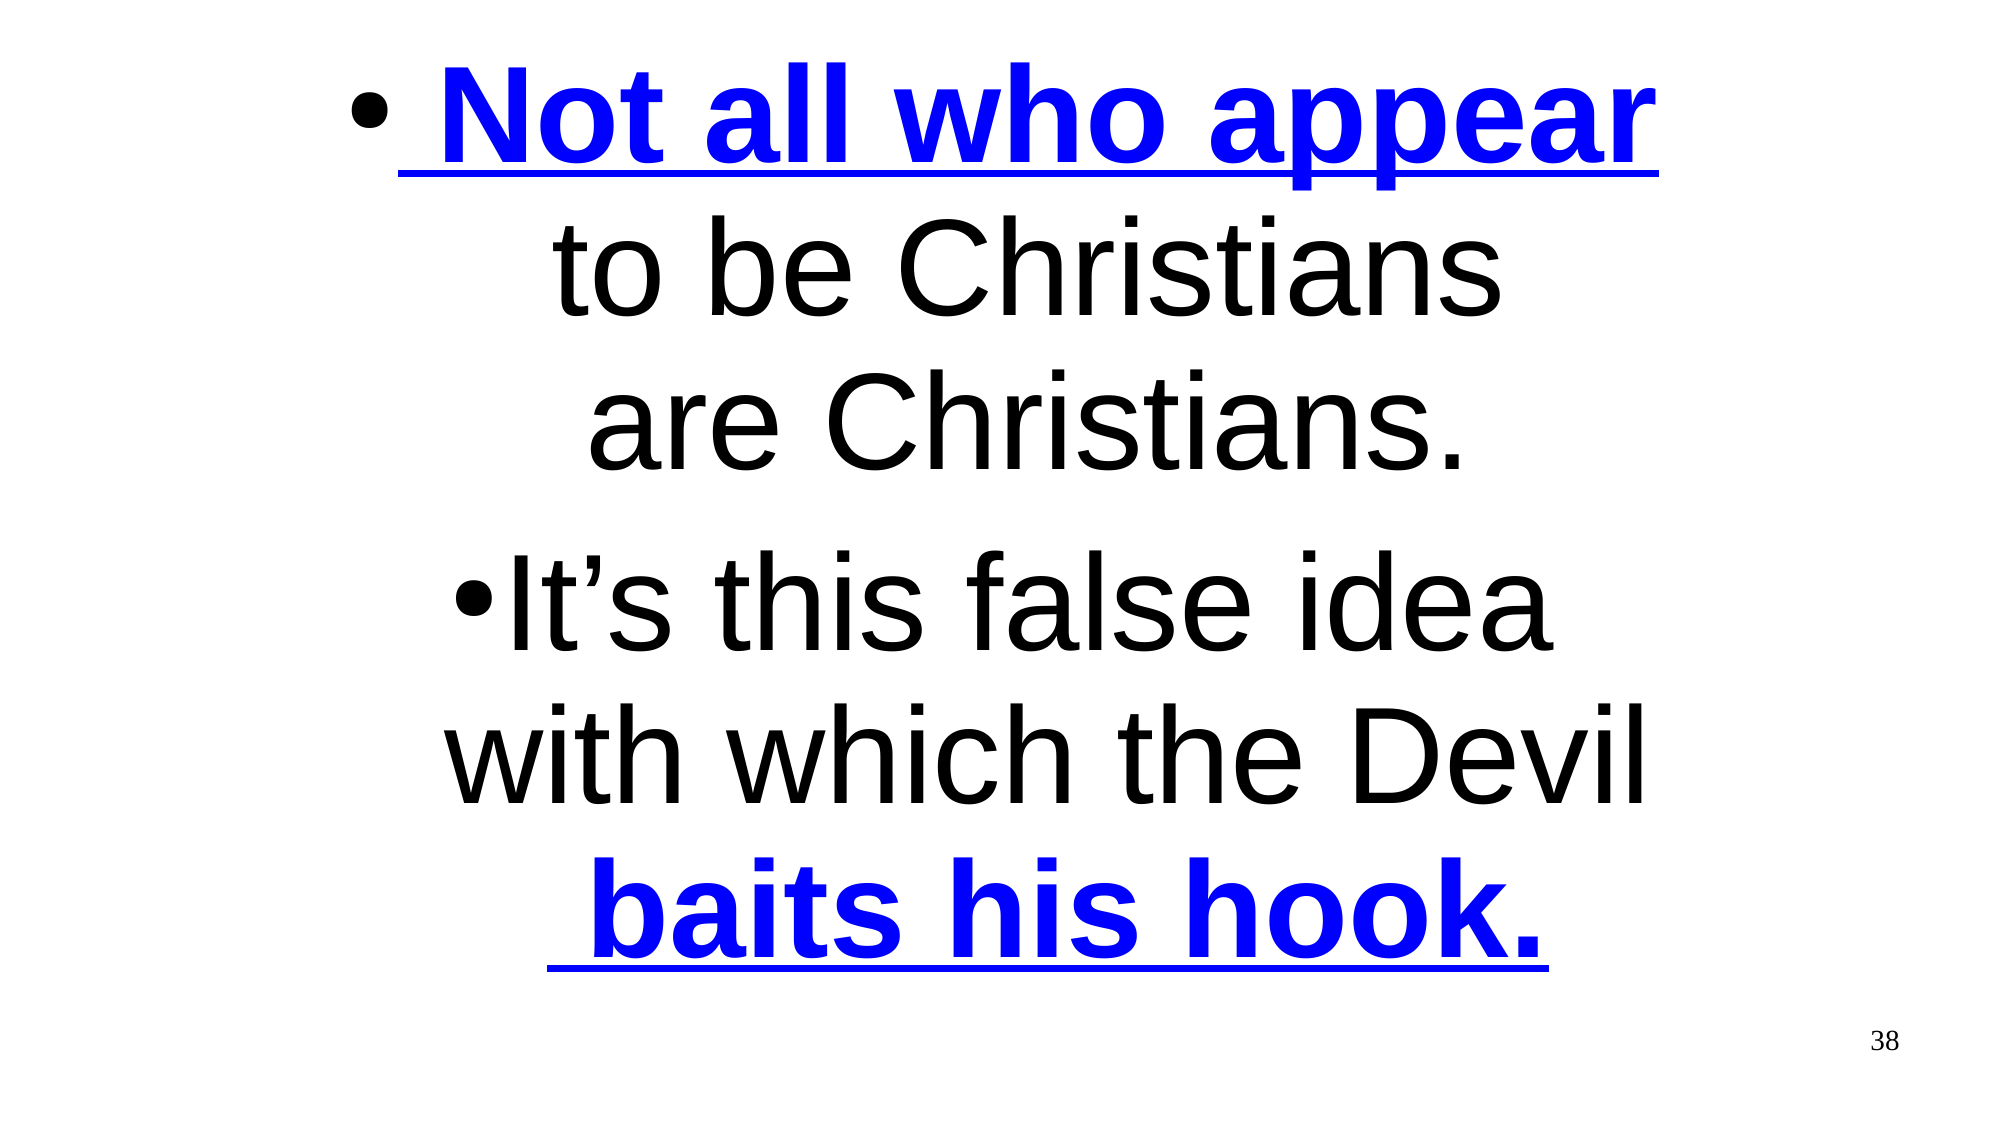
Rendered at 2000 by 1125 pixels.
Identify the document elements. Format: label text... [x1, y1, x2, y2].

list Not all who appear to be Christians are Christians. It’s this false idea with which the Devil baits his hook. [37, 37, 1988, 1088]
